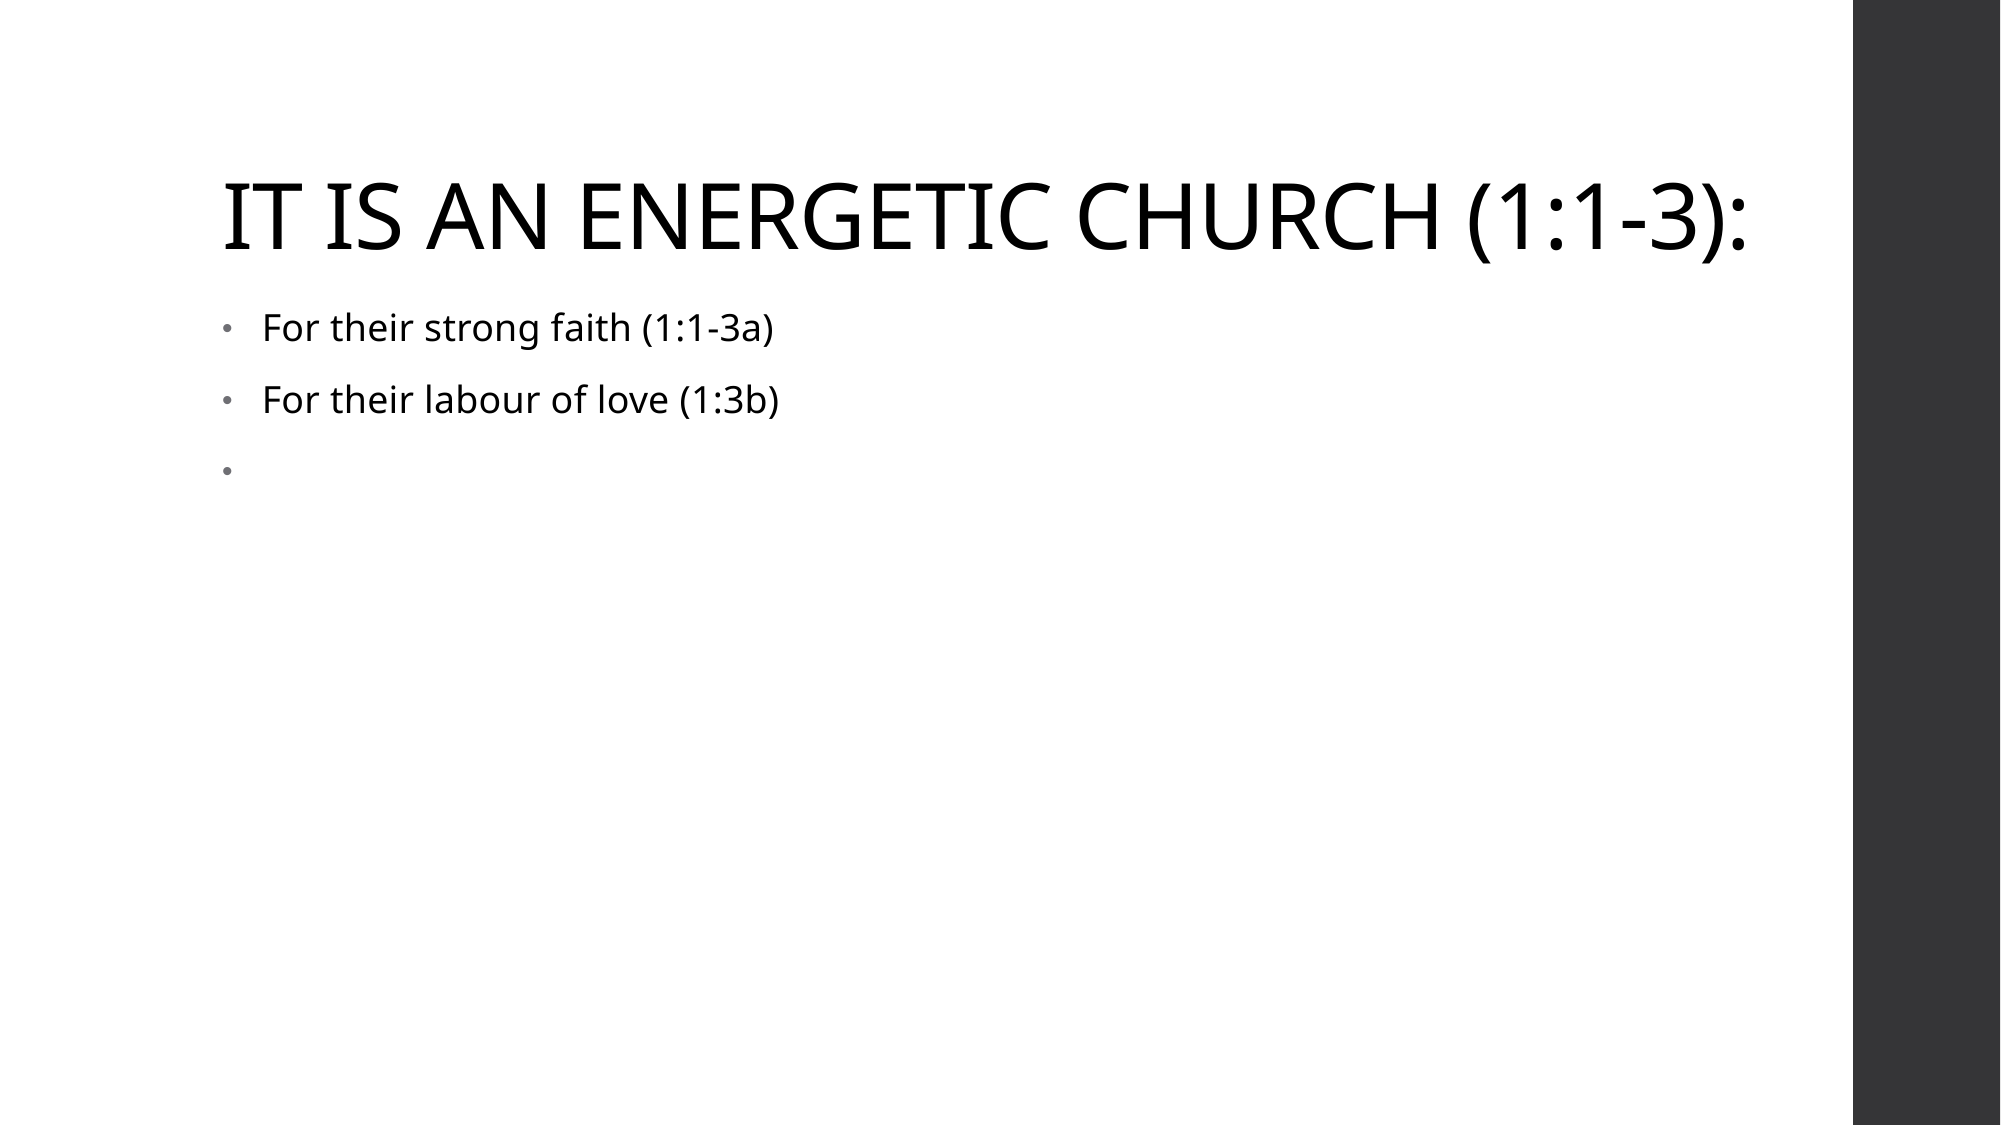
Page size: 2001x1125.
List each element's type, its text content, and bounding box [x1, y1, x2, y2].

list For their strong faith (1:1-3a) For their labour of love (1:3b) [206, 299, 1617, 1014]
title IT IS AN ENERGETIC CHURCH (1:1-3): [206, 60, 1797, 278]
